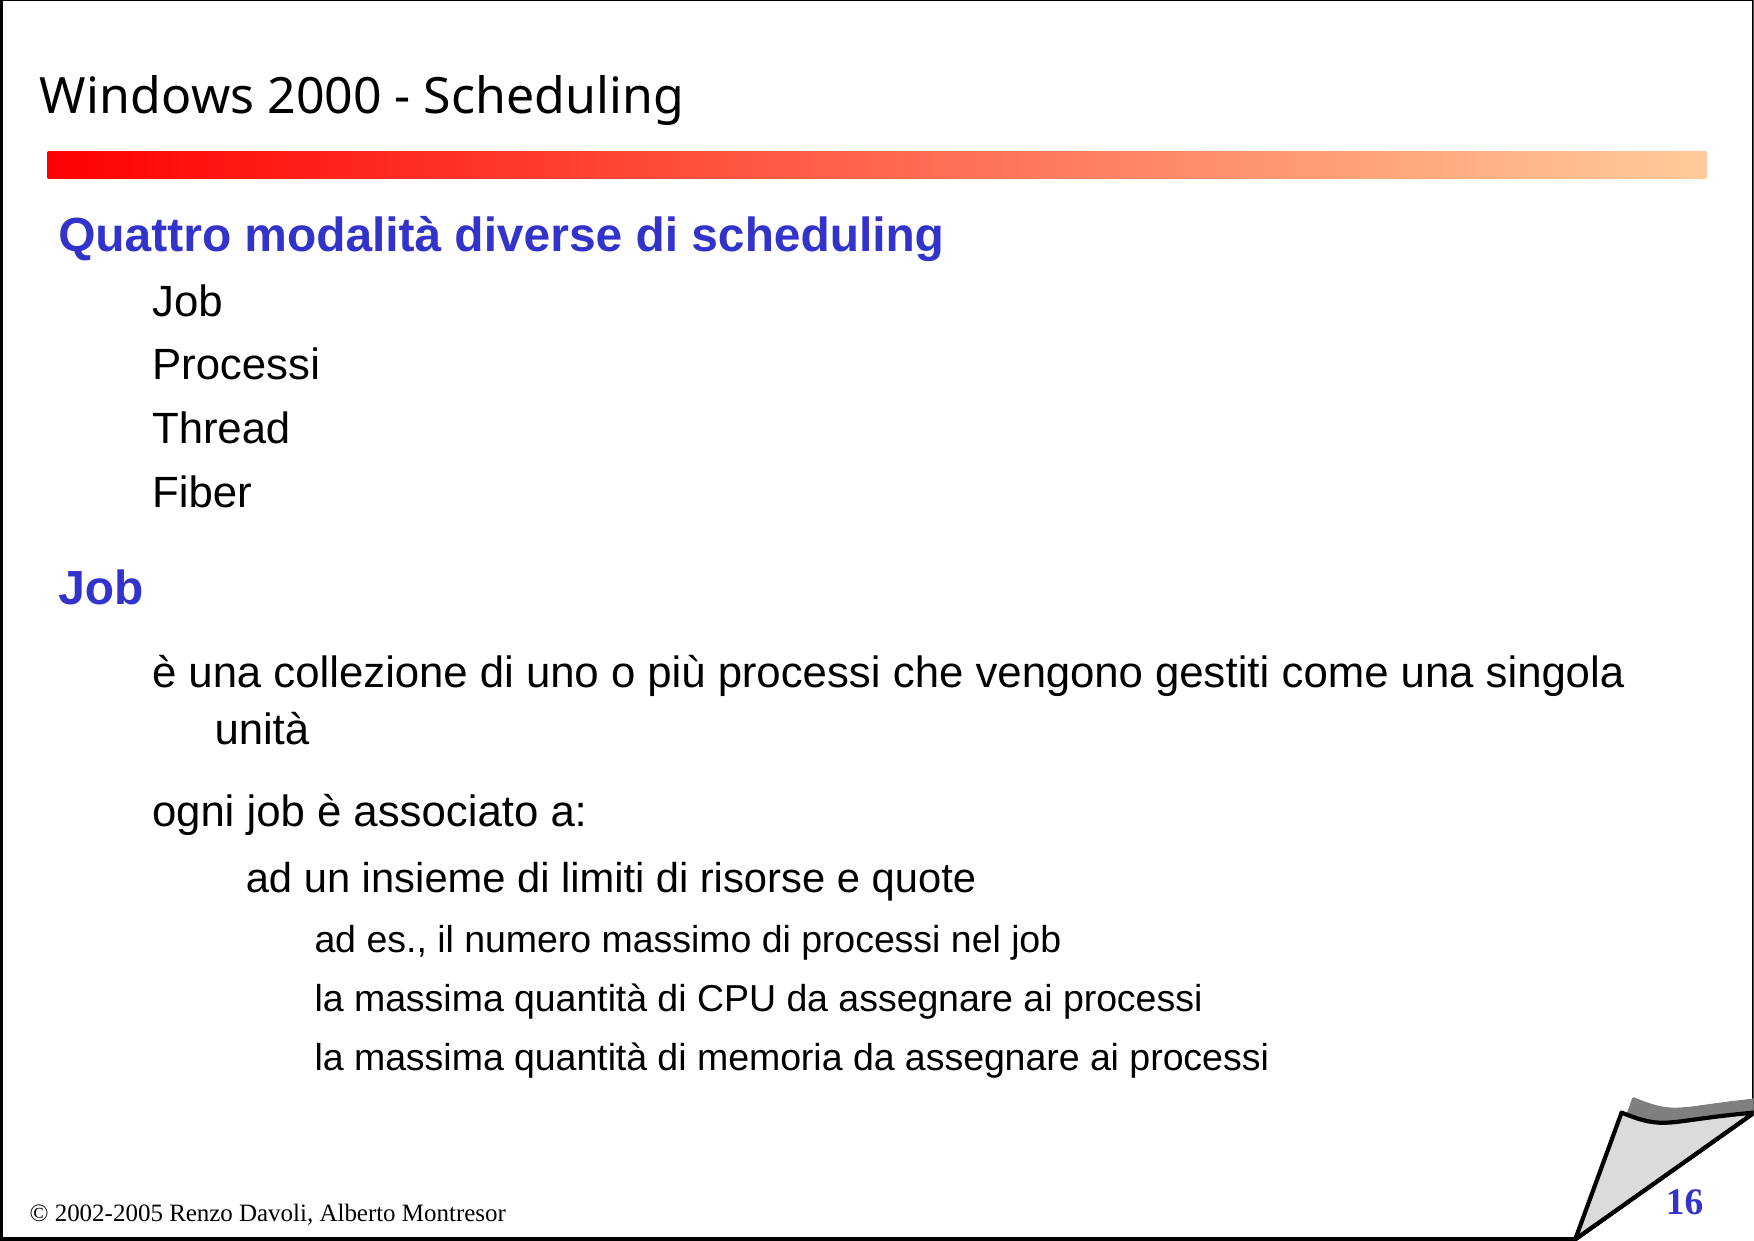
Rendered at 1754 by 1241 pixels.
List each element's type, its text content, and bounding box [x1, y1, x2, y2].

title Windows 2000 - Scheduling [40, 49, 1713, 144]
list Quattro modalità diverse di scheduling Job Processi Thread Fiber Job è una collezione di uno o più processi che vengono gestiti come una singola unità ogni job è associato a: ad un insieme di limiti di risorse e quote ad es., il numero massimo di processi nel job la massima quantità di CPU da assegnare ai processi la massima quantità di memoria da assegnare ai processi [58, 206, 1695, 1169]
